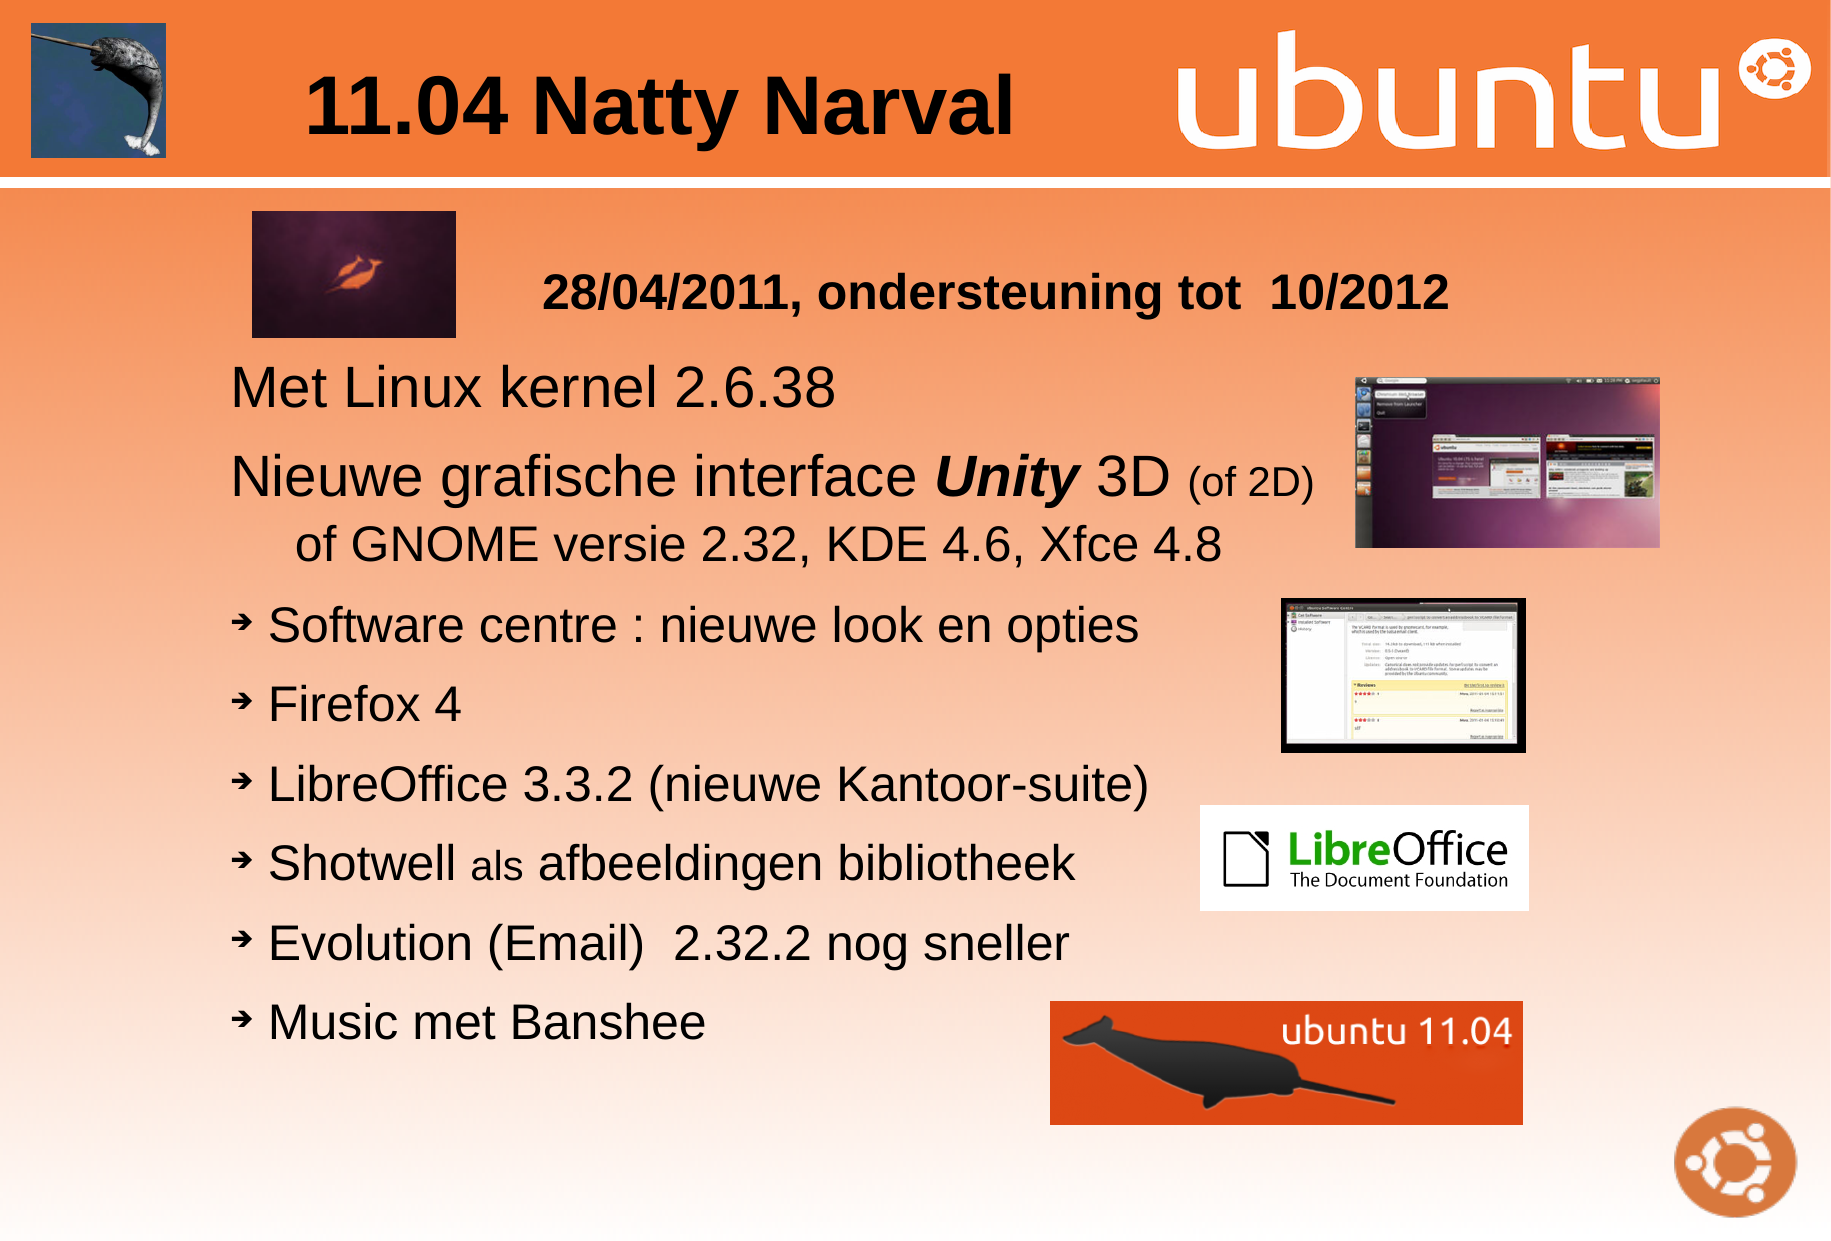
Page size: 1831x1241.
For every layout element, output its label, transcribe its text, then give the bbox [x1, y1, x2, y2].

text_box Met Linux kernel 2.6.38 Nieuwe grafische interface Unity 3D (of 2D) of GNOME versie 2.32, KDE 4.6, Xfce 4.8 Software centre : nieuwe look en opties Firefox 4 LibreOffice 3.3.2 (nieuwe Kantoor-suite) Shotwell als afbeeldingen bibliotheek Evolution (Email) 2.32.2 nog sneller Music met Banshee [215, 347, 1710, 1175]
text_box 11.04 Natty Narval [166, 48, 1173, 156]
text_box 28/04/2011, ondersteuning tot 10/2012 [527, 251, 1460, 332]
picture [0, 0, 1831, 1241]
